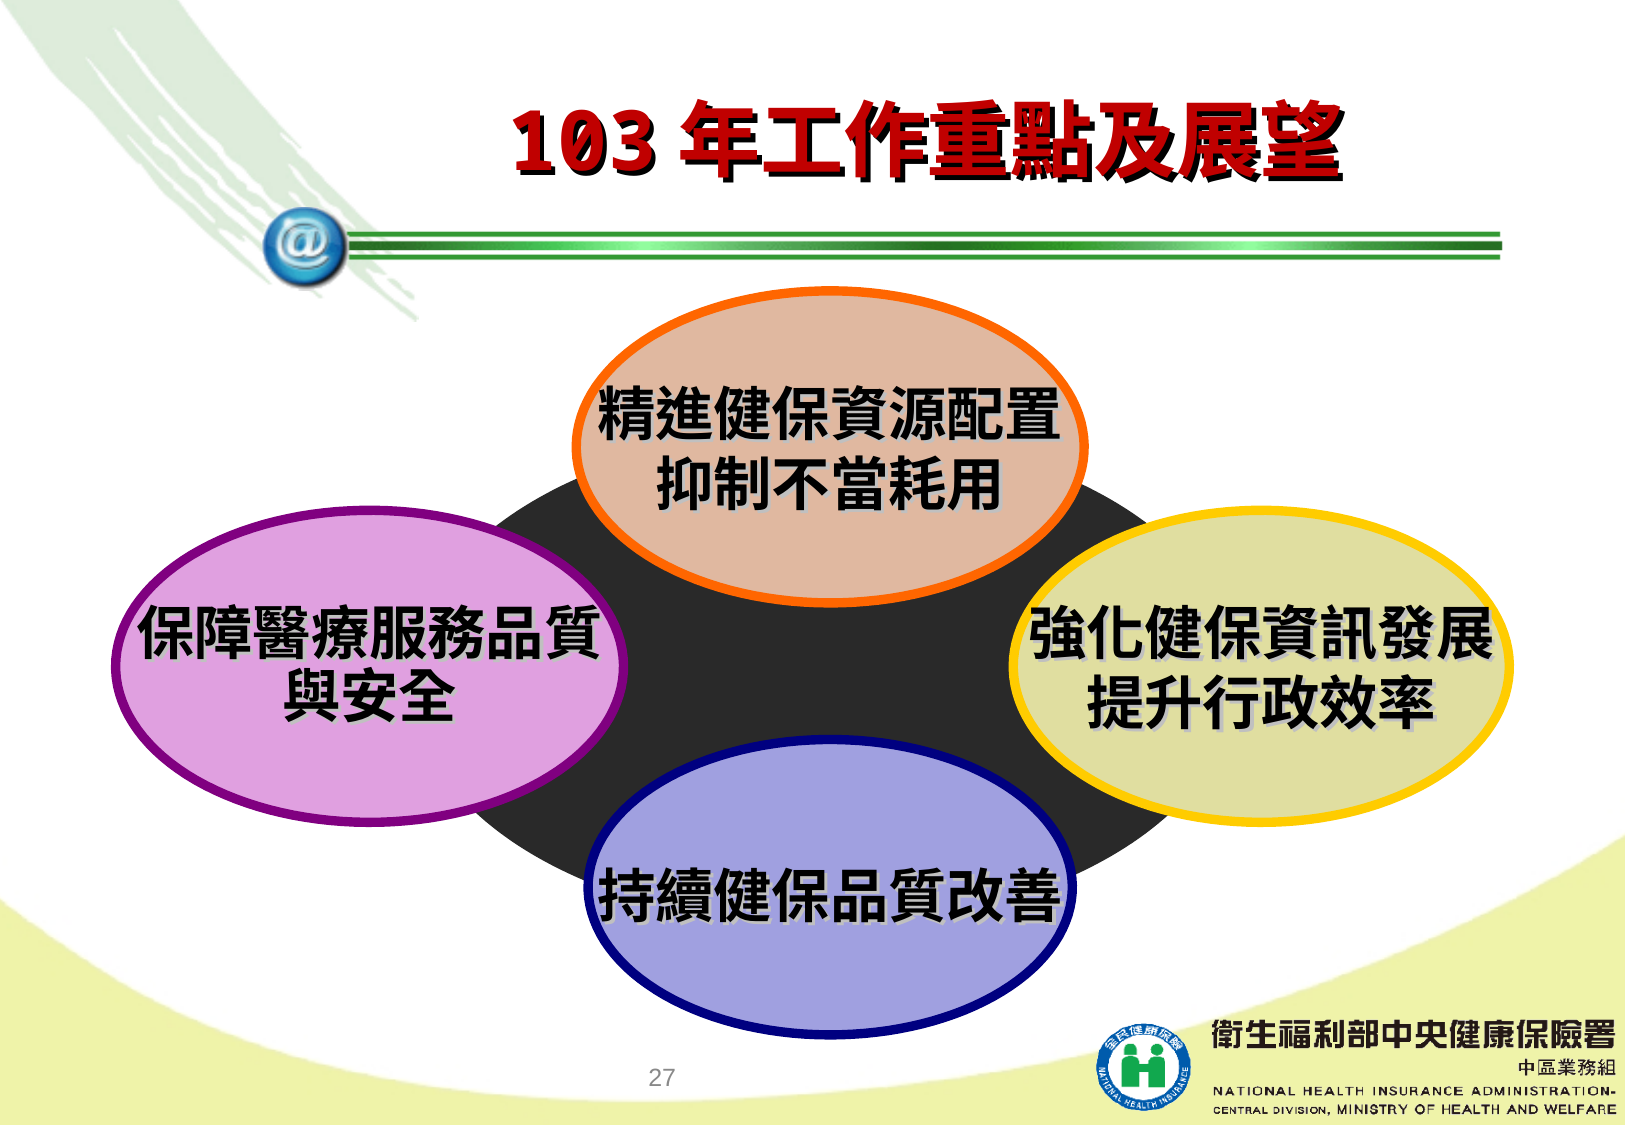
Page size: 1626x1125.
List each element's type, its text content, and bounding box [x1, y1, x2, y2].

title 103年工作重點及展望 [304, 66, 1546, 209]
text_box 精進健保資源配置 抑制不當耗用 [576, 290, 1085, 603]
text_box [633, 1046, 1013, 1107]
text_box [472, 477, 1172, 882]
text_box 持續健保品質改善 [588, 739, 1073, 1035]
text_box 保障醫療服務品質 與安全 [115, 510, 624, 823]
text_box 強化健保資訊發展 提升行政效率 [1013, 510, 1510, 823]
